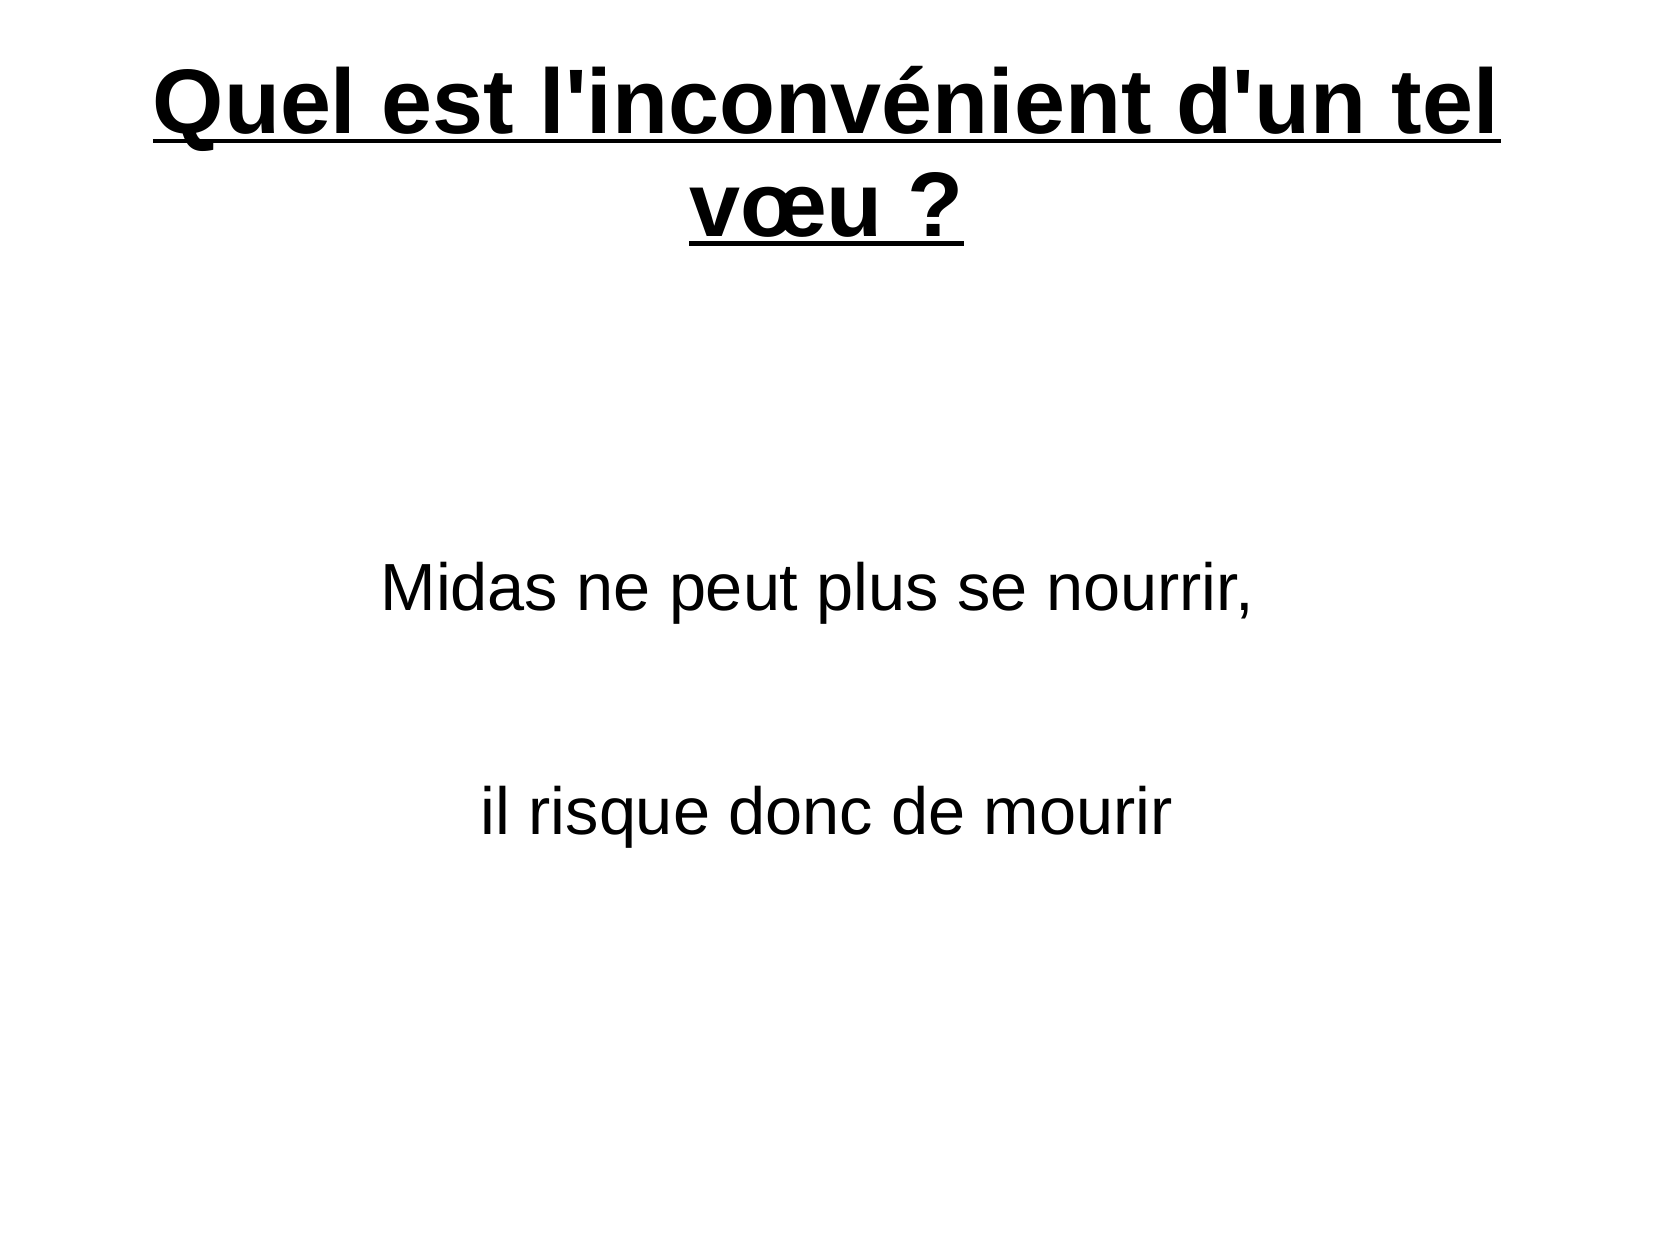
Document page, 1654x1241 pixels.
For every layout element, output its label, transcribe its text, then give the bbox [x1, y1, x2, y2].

subtitle Midas ne peut plus se nourrir, il risque donc de mourir [82, 290, 1571, 1109]
title Quel est l'inconvénient d'un tel vœu ? [82, 50, 1571, 256]
